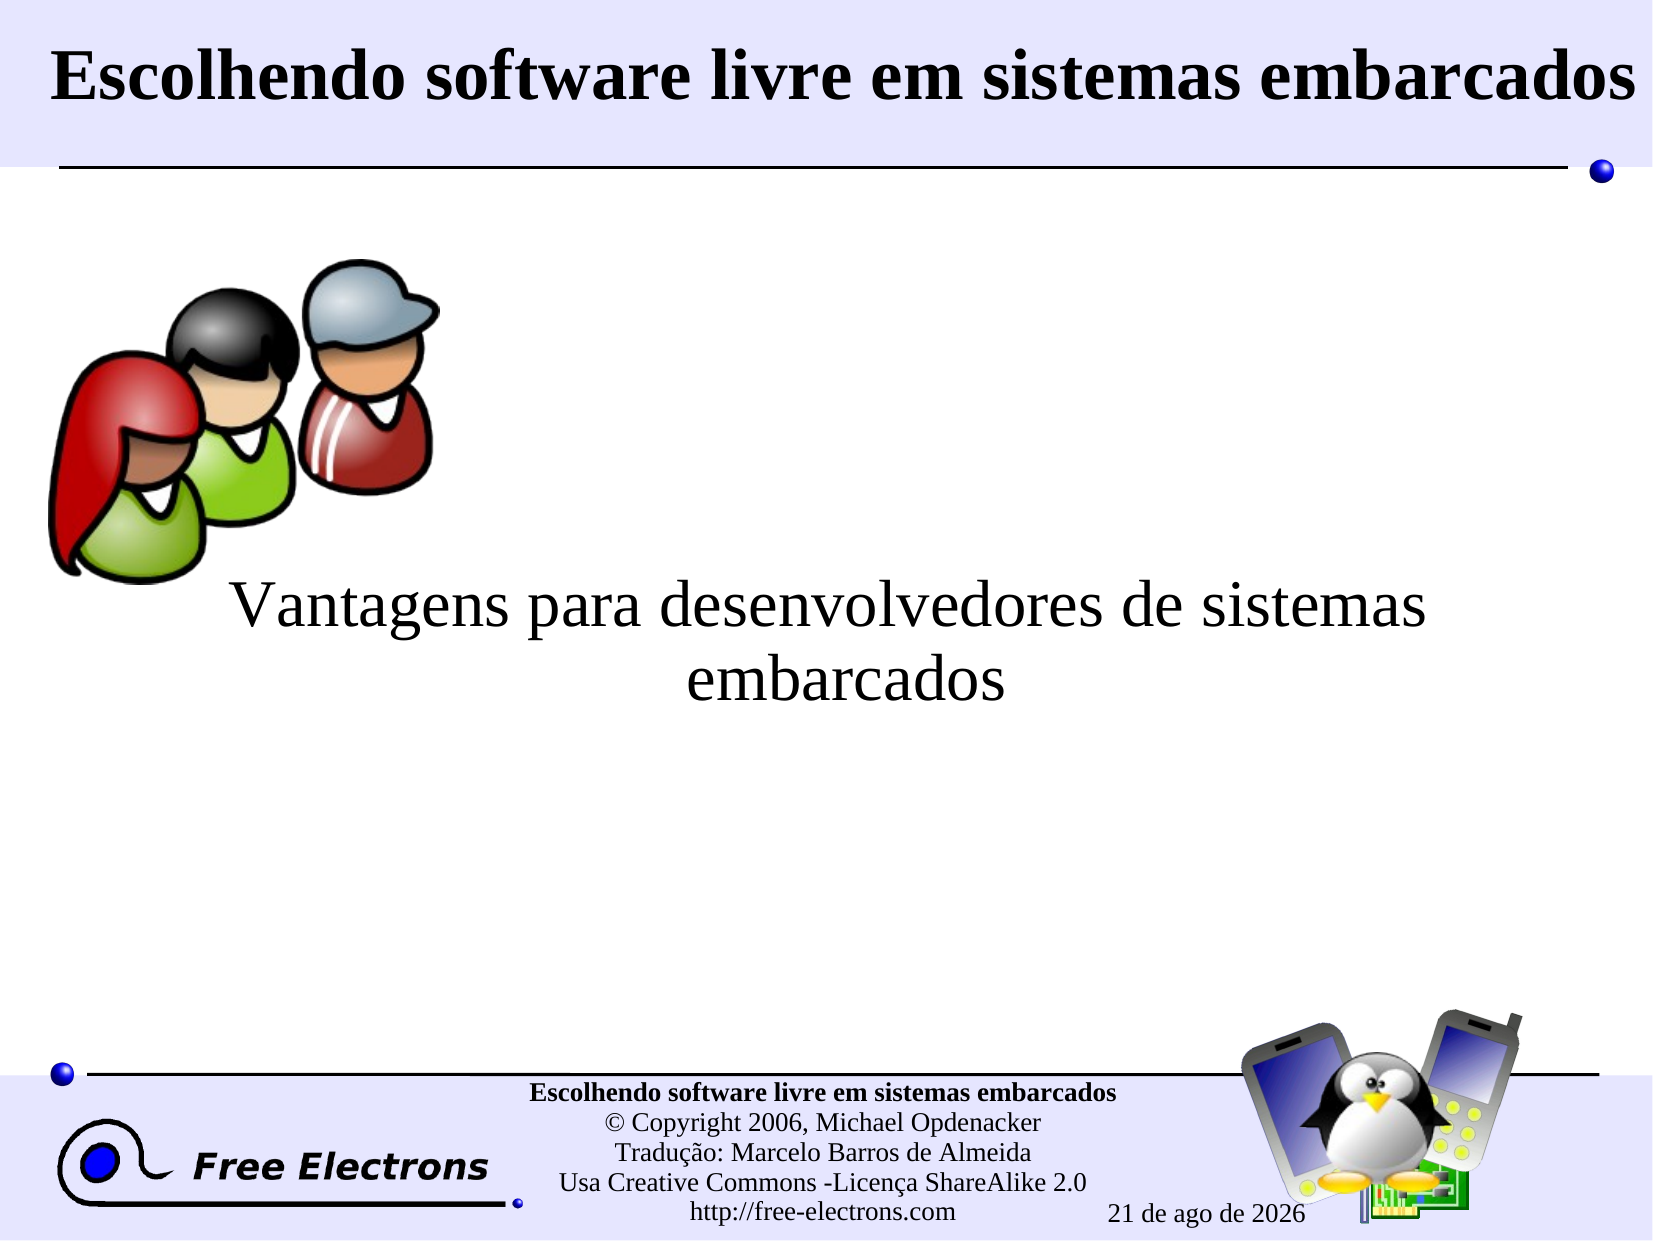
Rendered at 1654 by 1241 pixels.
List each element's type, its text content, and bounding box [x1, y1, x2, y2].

picture [50, 1108, 527, 1216]
picture [1231, 1008, 1537, 1241]
subtitle Vantagens para desenvolvedores de sistemas embarcados [105, 216, 1518, 1067]
title Escolhendo software livre em sistemas embarcados [0, 18, 1653, 132]
picture [48, 259, 440, 585]
